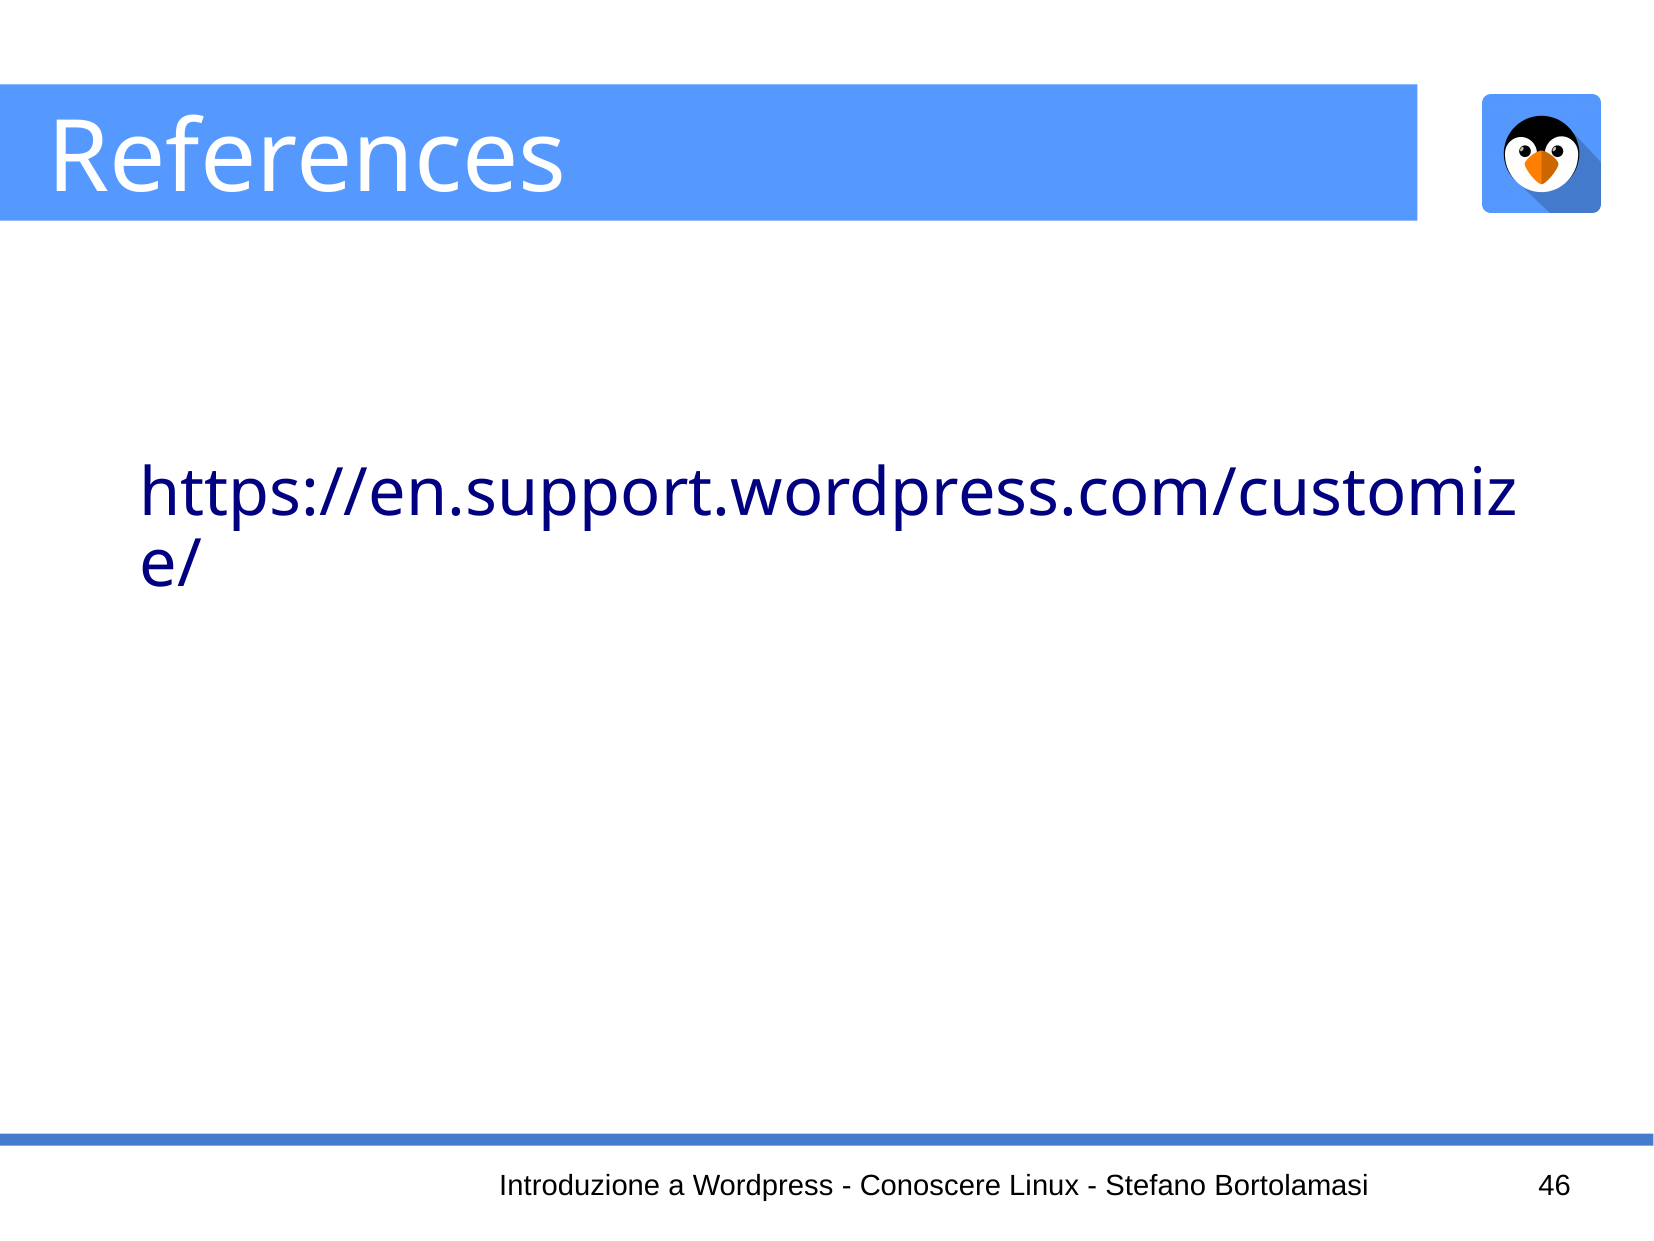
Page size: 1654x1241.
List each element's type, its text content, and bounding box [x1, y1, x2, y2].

list https://en.support.wordpress.com/customize/ [68, 443, 1524, 603]
picture [1482, 94, 1601, 213]
title References [0, 91, 1418, 214]
